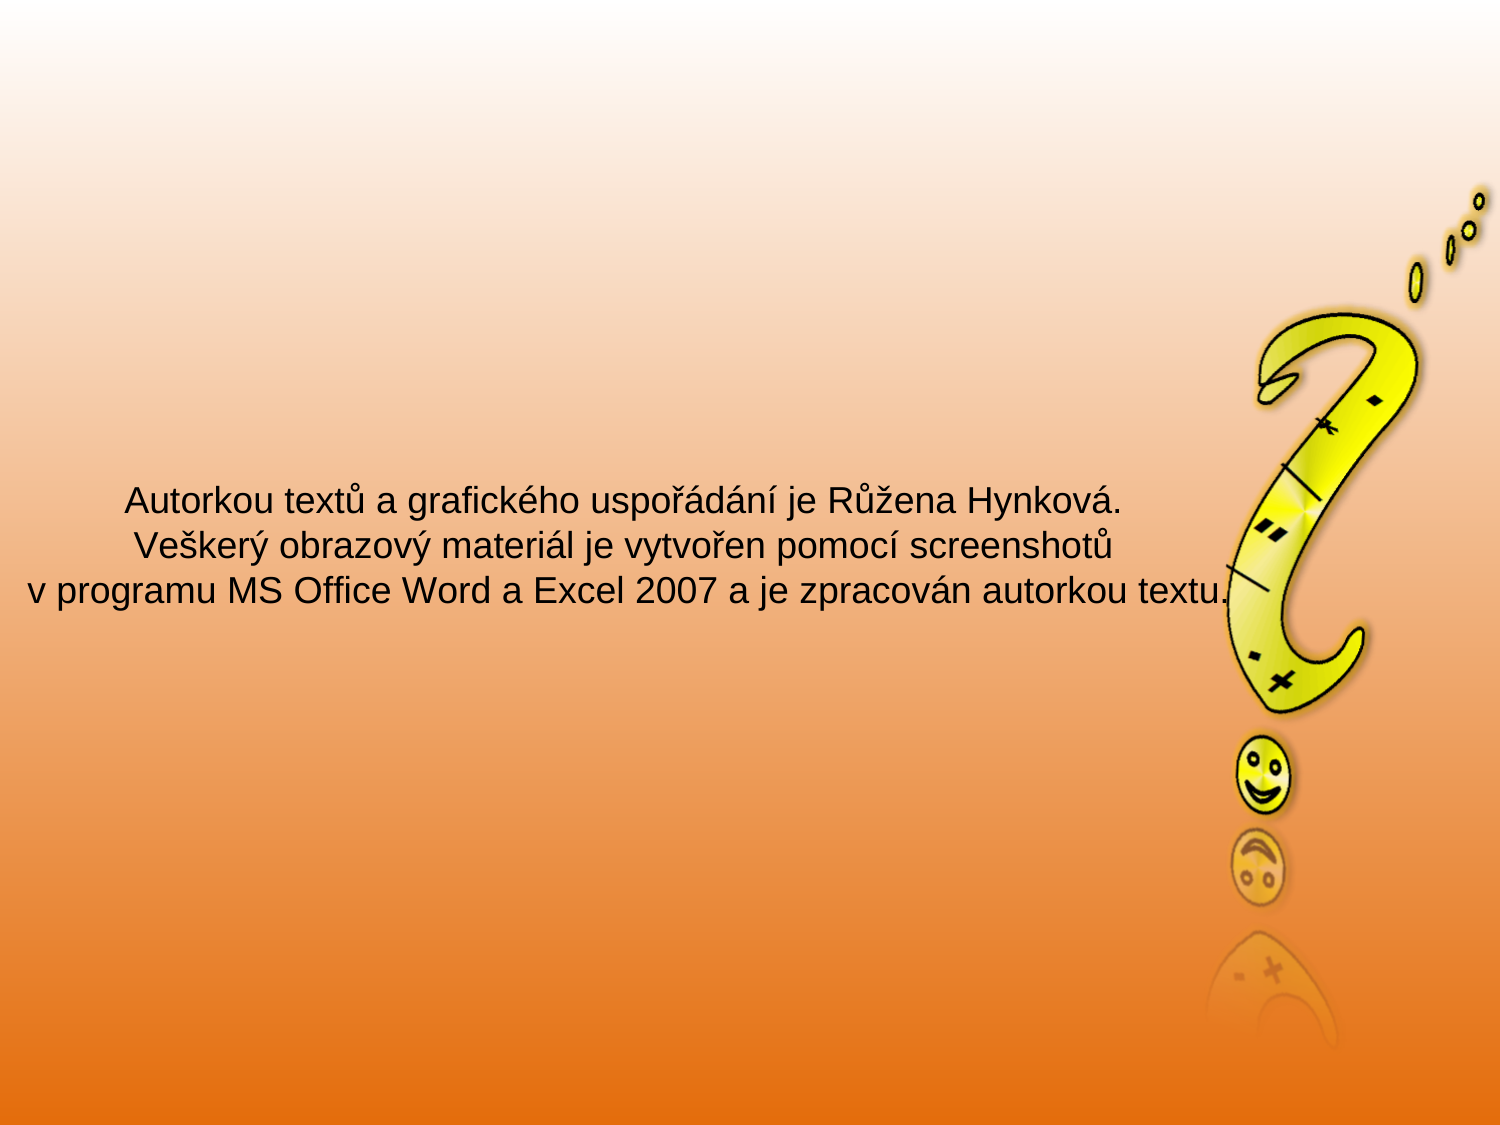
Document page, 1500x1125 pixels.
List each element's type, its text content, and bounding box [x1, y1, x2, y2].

text_box Autorkou textů a grafického uspořádání je Růžena Hynková. Veškerý obrazový materiál je vytvořen pomocí screenshotů v programu MS Office Word a Excel 2007 a je zpracován autorkou textu. [0, 467, 1258, 619]
picture [1171, 160, 1500, 1125]
